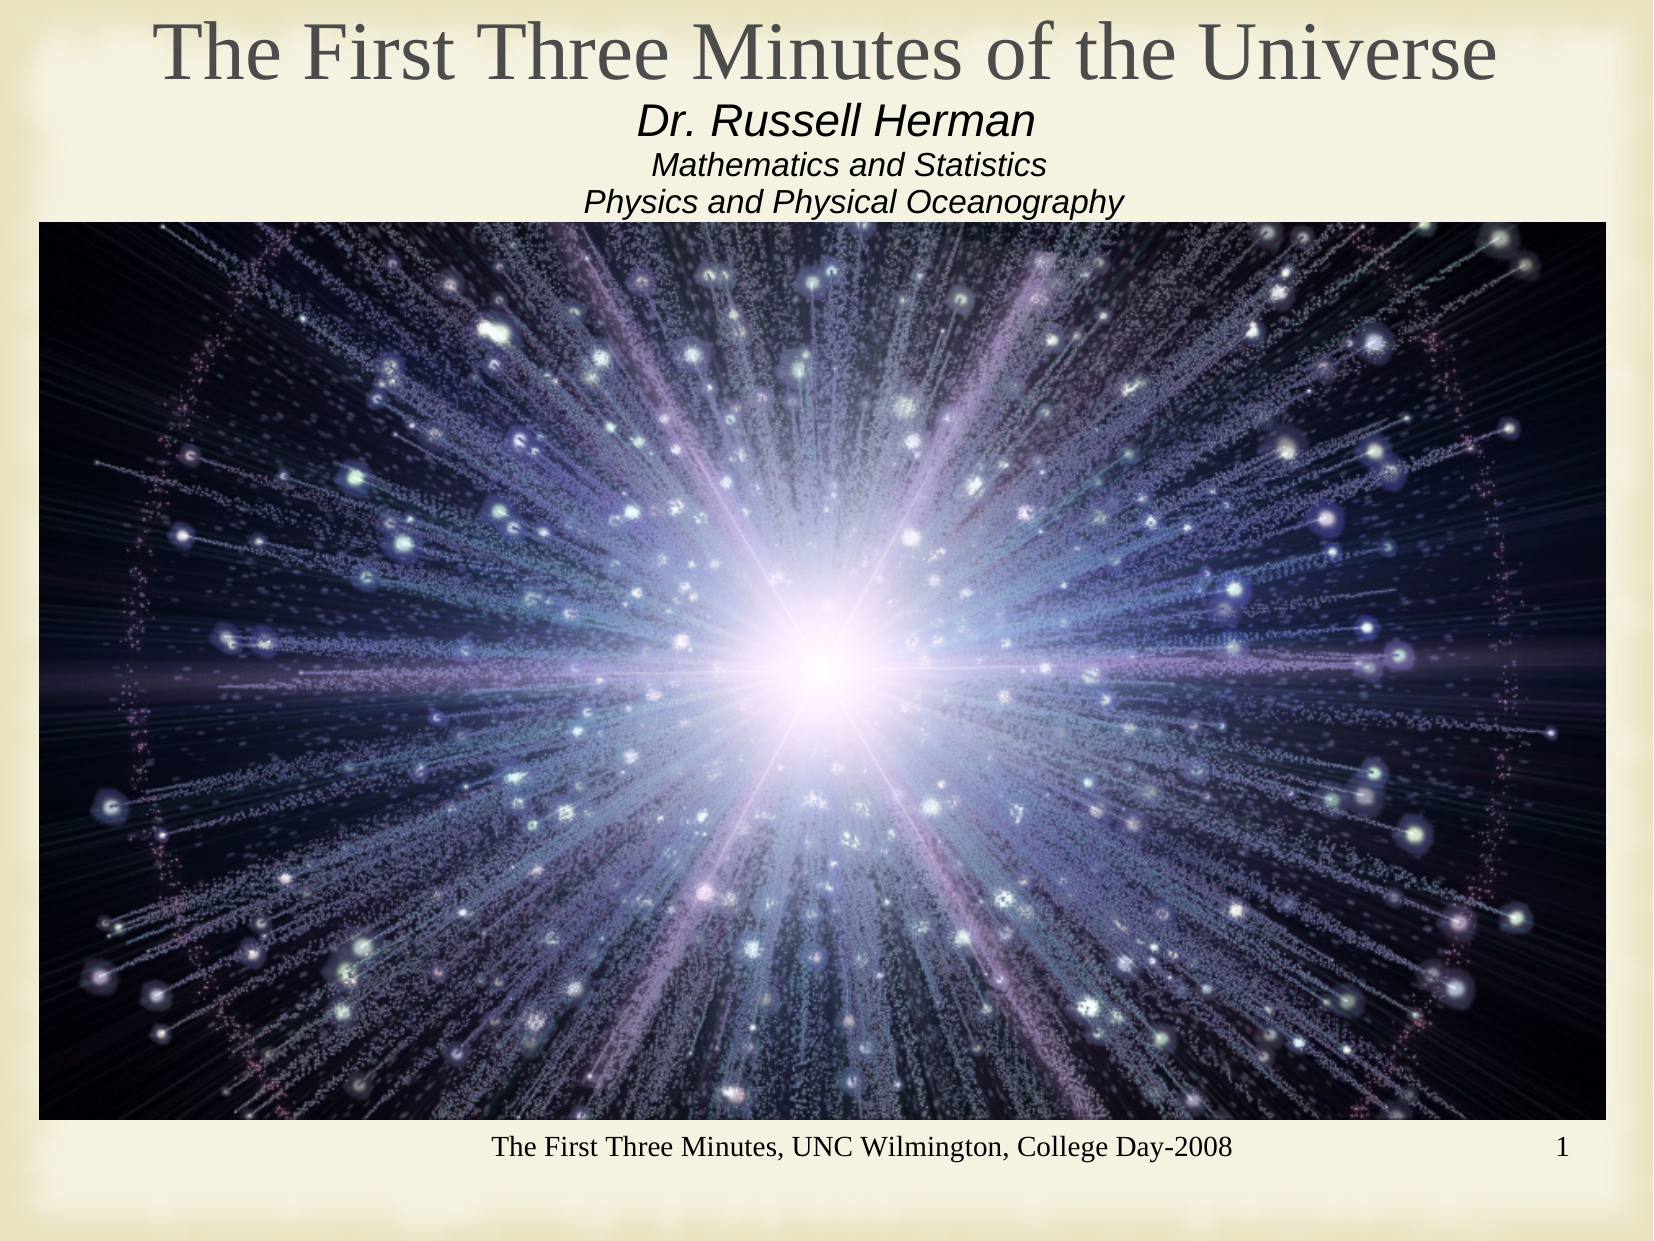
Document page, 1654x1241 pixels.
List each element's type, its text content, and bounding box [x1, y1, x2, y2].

picture [0, 0, 1654, 1241]
title The First Three Minutes of the Universe [82, 0, 1571, 148]
subtitle Dr. Russell Herman Mathematics and Statistics Physics and Physical Oceanography [75, 95, 1563, 220]
